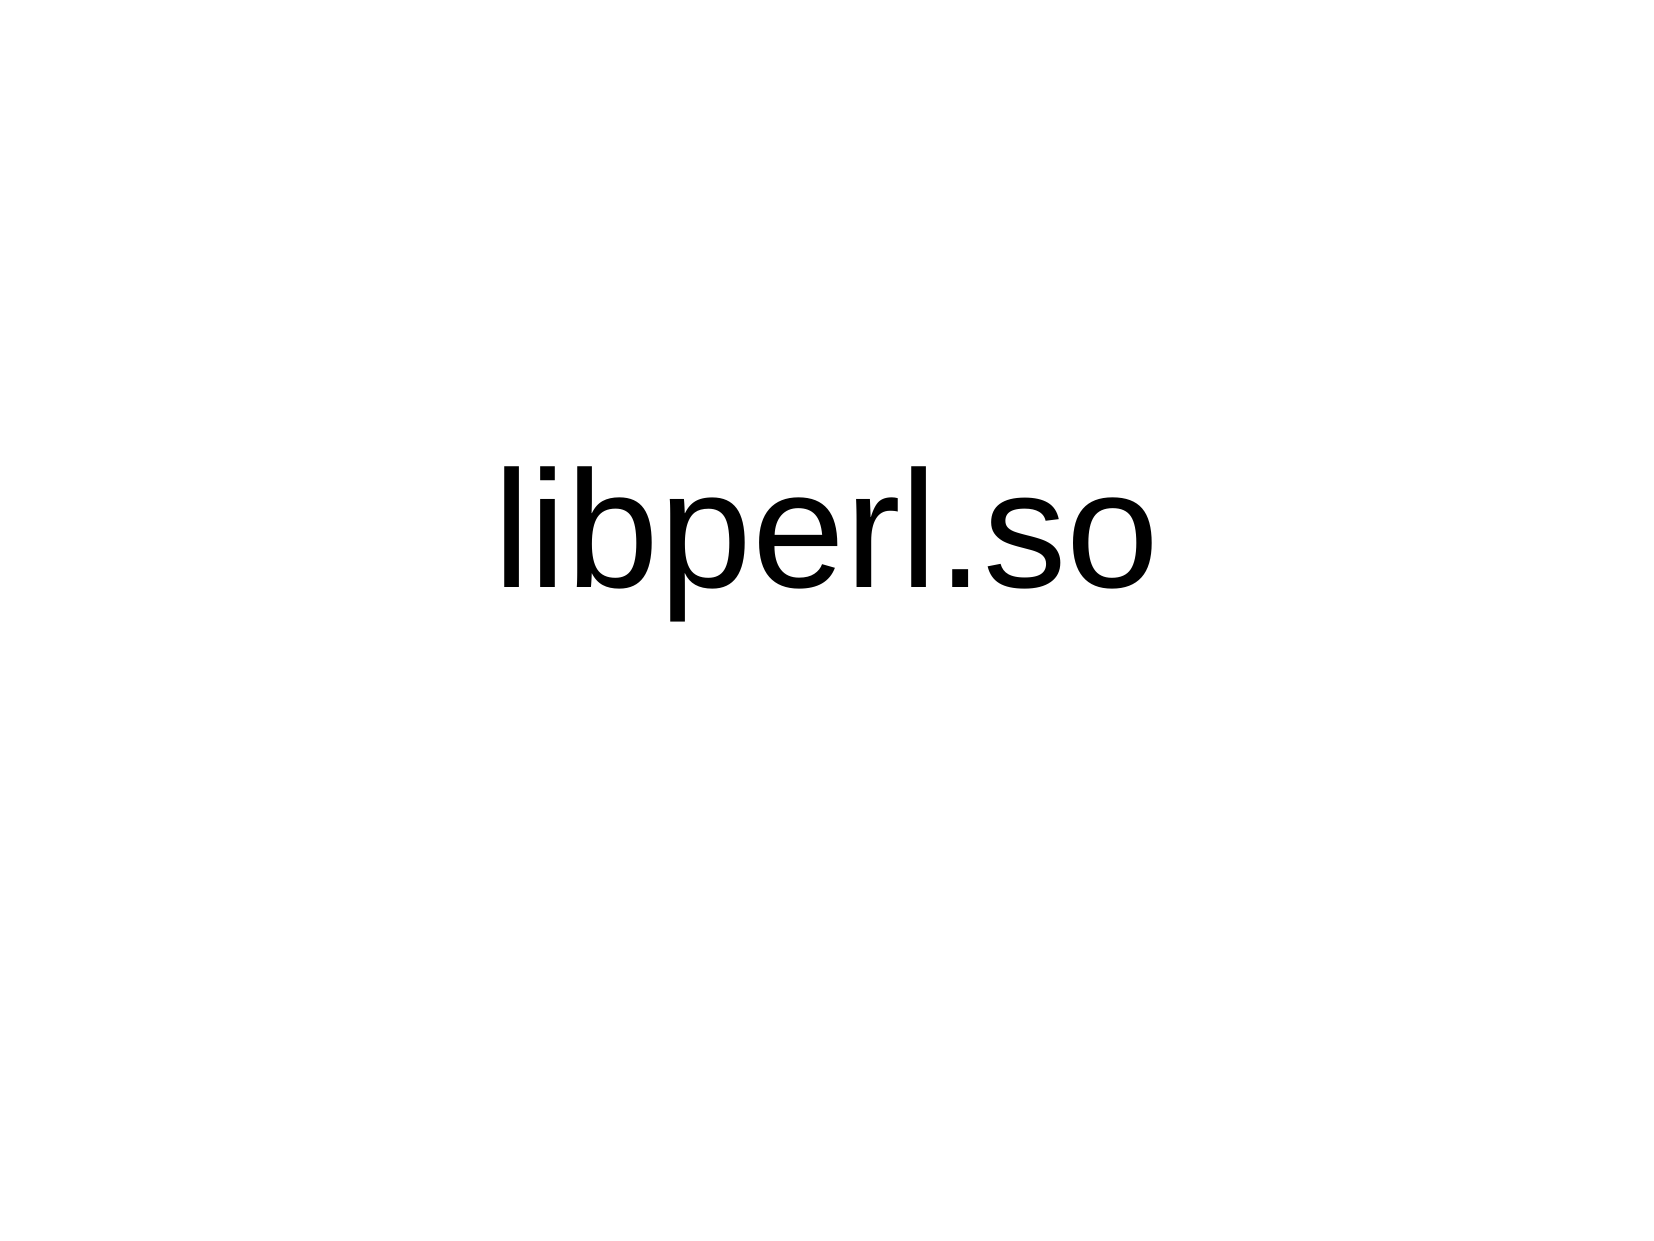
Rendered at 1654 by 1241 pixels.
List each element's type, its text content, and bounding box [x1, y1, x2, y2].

subtitle libperl.so [82, 49, 1571, 1010]
